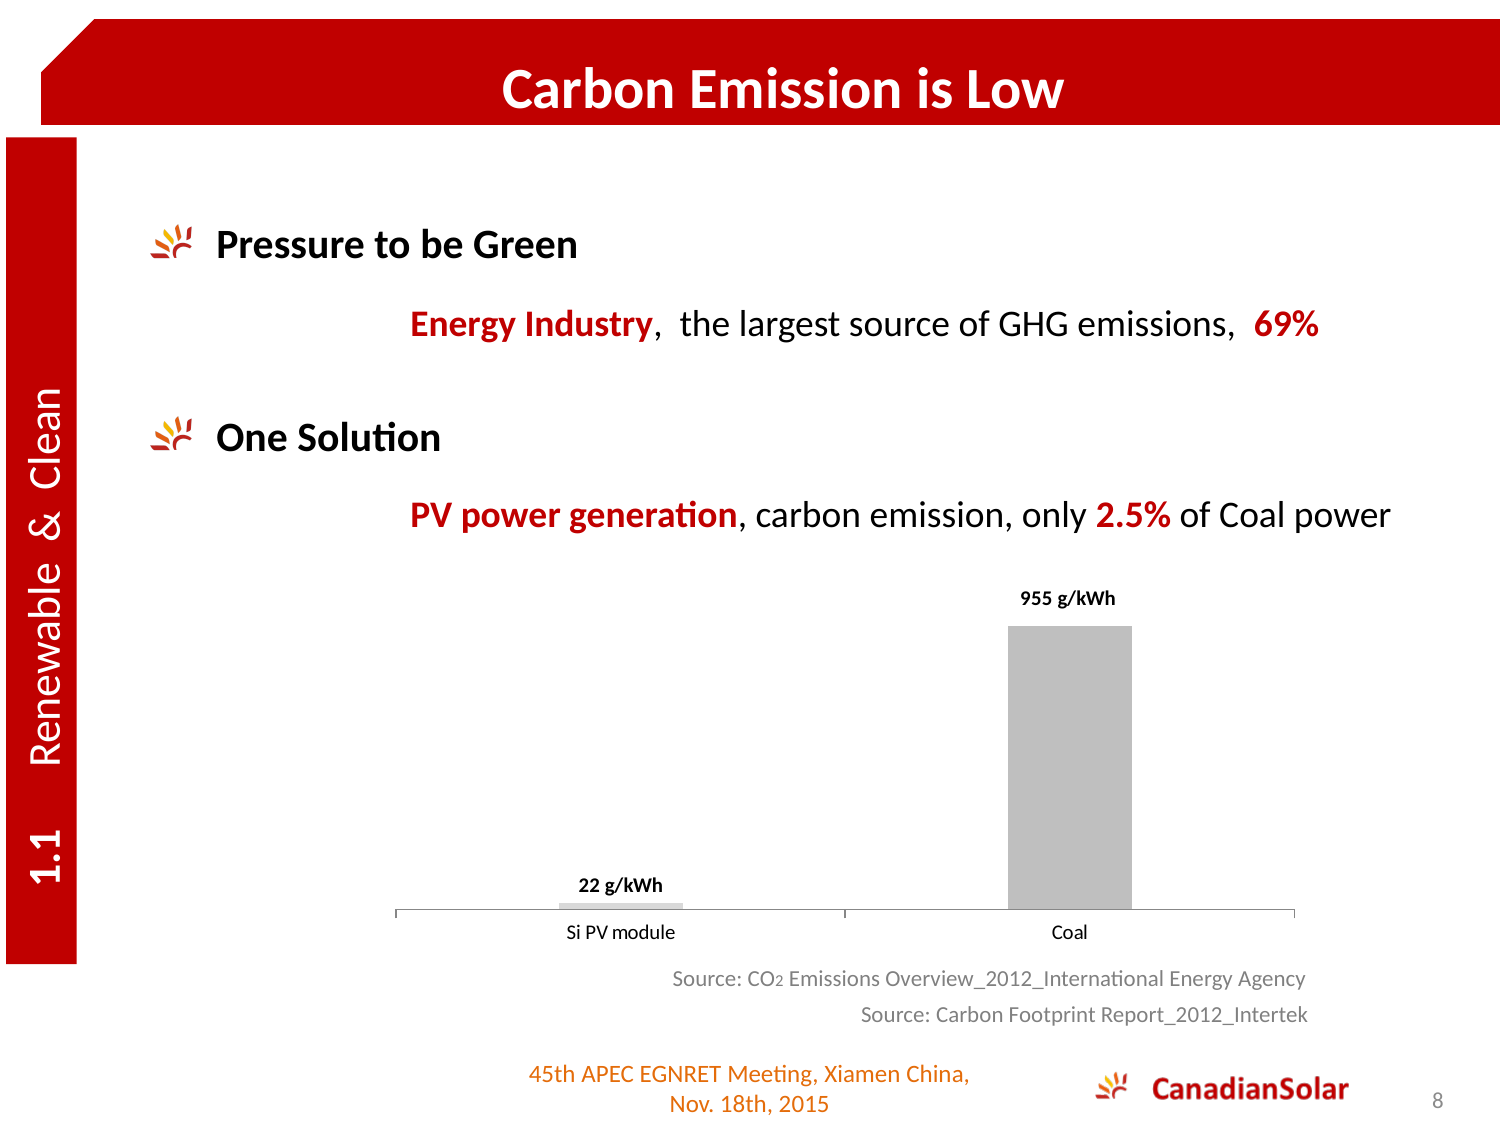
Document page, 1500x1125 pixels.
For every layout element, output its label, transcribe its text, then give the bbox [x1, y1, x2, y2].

text_box 1.1 Renewable & Clean [6, 137, 77, 965]
text_box Energy Industry, the largest source of GHG emissions, 69% [395, 291, 1430, 352]
chart [239, 530, 1303, 965]
slide_number <編號> [1108, 1069, 1459, 1125]
picture [1080, 1046, 1377, 1125]
text_box Pressure to be Green [135, 184, 750, 275]
picture [150, 224, 193, 260]
text_box PV power generation, carbon emission, only 2.5% of Coal power [395, 437, 1447, 543]
footer 45th APEC EGNRET Meeting, Xiamen China, Nov. 18th, 2015 [512, 1057, 988, 1118]
text_box Source: CO2 Emissions Overview_2012_International Energy Agency [657, 956, 1327, 999]
picture [150, 416, 193, 452]
text_box Source: Carbon Footprint Report_2012_Intertek [846, 999, 1325, 1035]
text_box Carbon Emission is Low [41, 19, 1500, 126]
text_box One Solution [135, 377, 538, 467]
